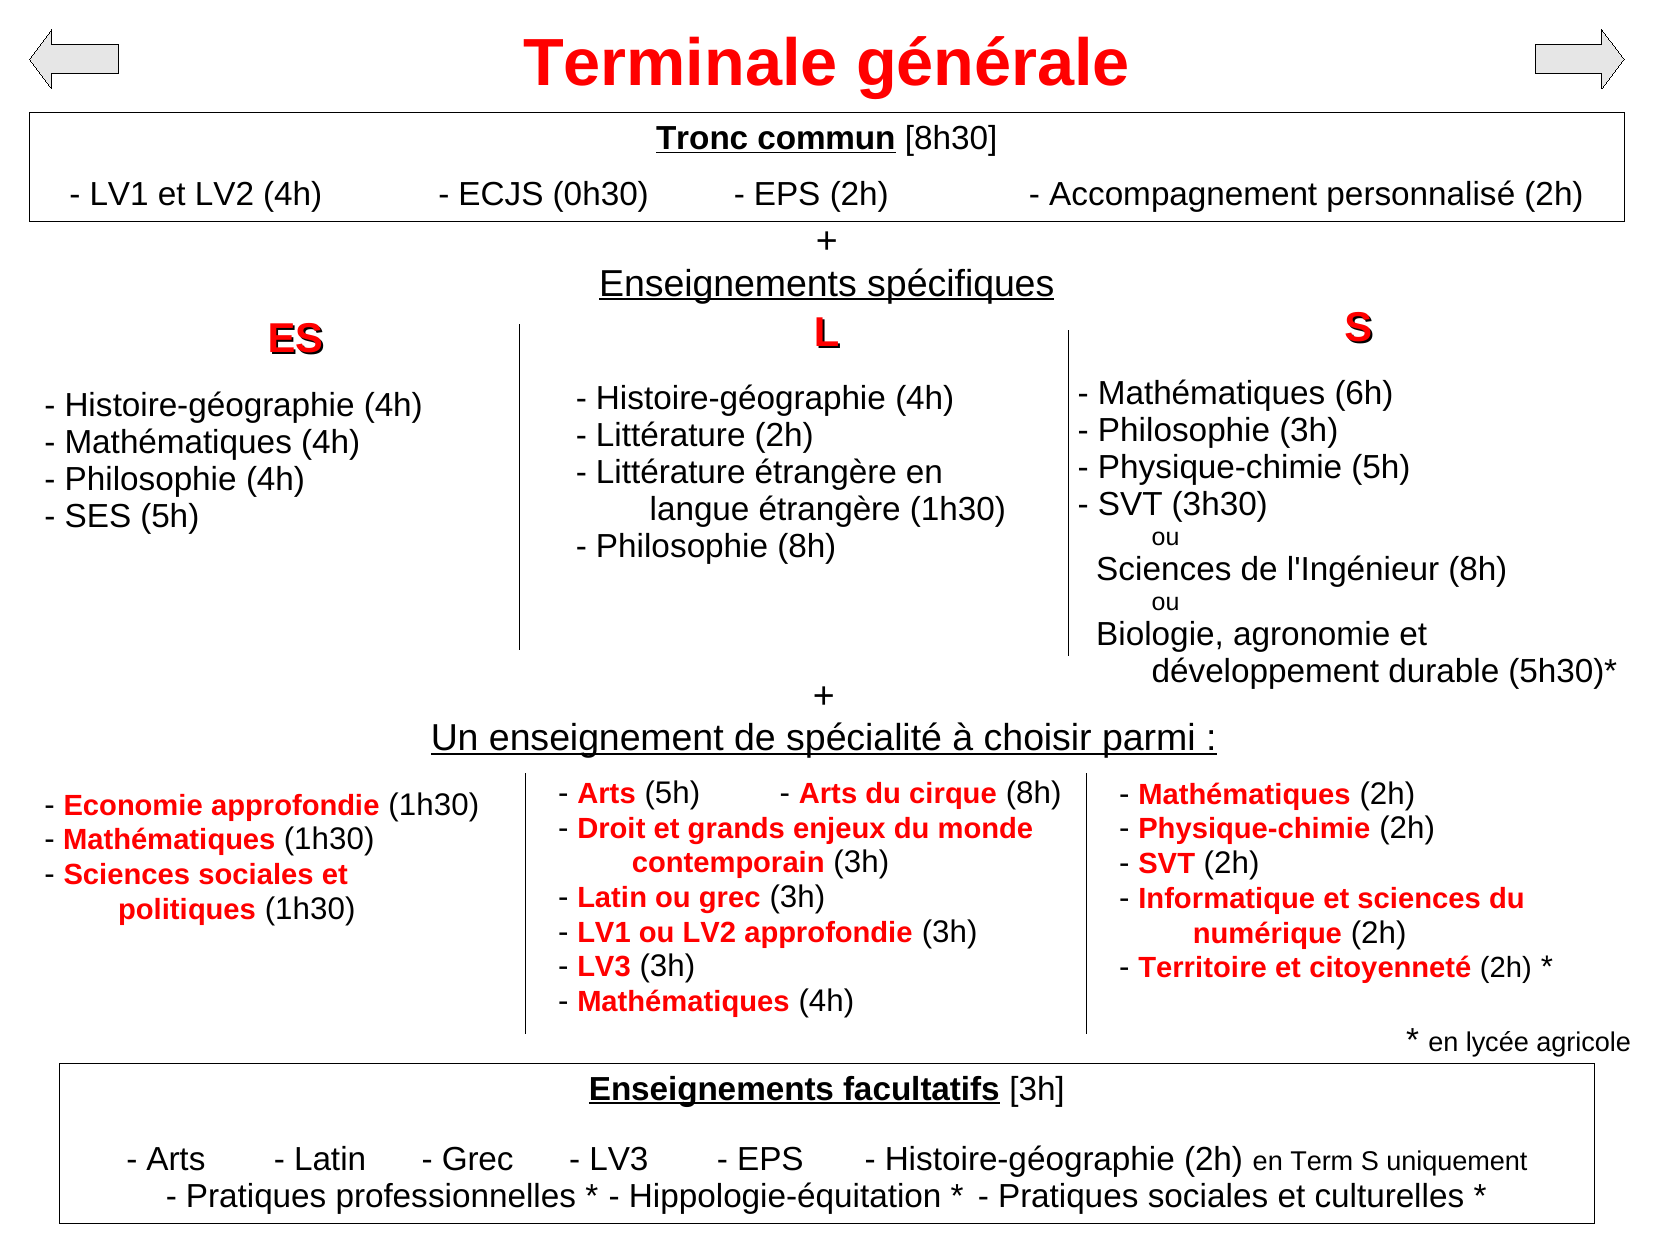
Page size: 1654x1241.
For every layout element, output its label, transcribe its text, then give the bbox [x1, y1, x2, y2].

text_box - Mathématiques (2h) - Physique-chimie (2h) - SVT (2h) - Informatique et sciences du numérique (2h) - Territoire et citoyenneté (2h) * [1104, 768, 1607, 992]
text_box * en lycée agricole [1391, 1013, 1654, 1066]
text_box Terminale générale [0, 17, 1654, 108]
text_box [29, 29, 119, 89]
text_box L - Histoire-géographie (4h) - Littérature (2h) - Littérature étrangère en langue étrangère (1h30) - Philosophie (8h) [561, 301, 1062, 575]
text_box Tronc commun [8h30] - LV1 et LV2 (4h) - ECJS (0h30) - EPS (2h) - Accompagnement personnalisé (2h) [29, 112, 1625, 212]
text_box [1535, 29, 1625, 89]
text_box S - Mathématiques (6h) - Philosophie (3h) - Physique-chimie (5h) - SVT (3h30) ou Sciences de l'Ingénieur (8h) ou Biologie, agronomie et développement durable (5h30)* [1062, 296, 1654, 700]
text_box - Economie approfondie (1h30) - Mathématiques (1h30) - Sciences sociales et politiques (1h30) [29, 779, 525, 934]
text_box - Arts (5h) - Arts du cirque (8h) - Droit et grands enjeux du monde contemporain (3h) - Latin ou grec (3h) - LV1 ou LV2 approfondie (3h) - LV3 (3h) - Mathématiques (4h) [543, 767, 1105, 1026]
text_box Enseignements facultatifs [3h] - Arts - Latin - Grec - LV3 - EPS - Histoire-géographie (2h) en Term S uniquement - Pratiques professionnelles * - Hippologie-équitation * - Pratiques sociales et culturelles * [59, 1063, 1595, 1224]
text_box ES - Histoire-géographie (4h) - Mathématiques (4h) - Philosophie (4h) - SES (5h) [29, 307, 561, 545]
text_box + Un enseignement de spécialité à choisir parmi : [23, 667, 1625, 767]
text_box + Enseignements spécifiques [29, 212, 1625, 307]
